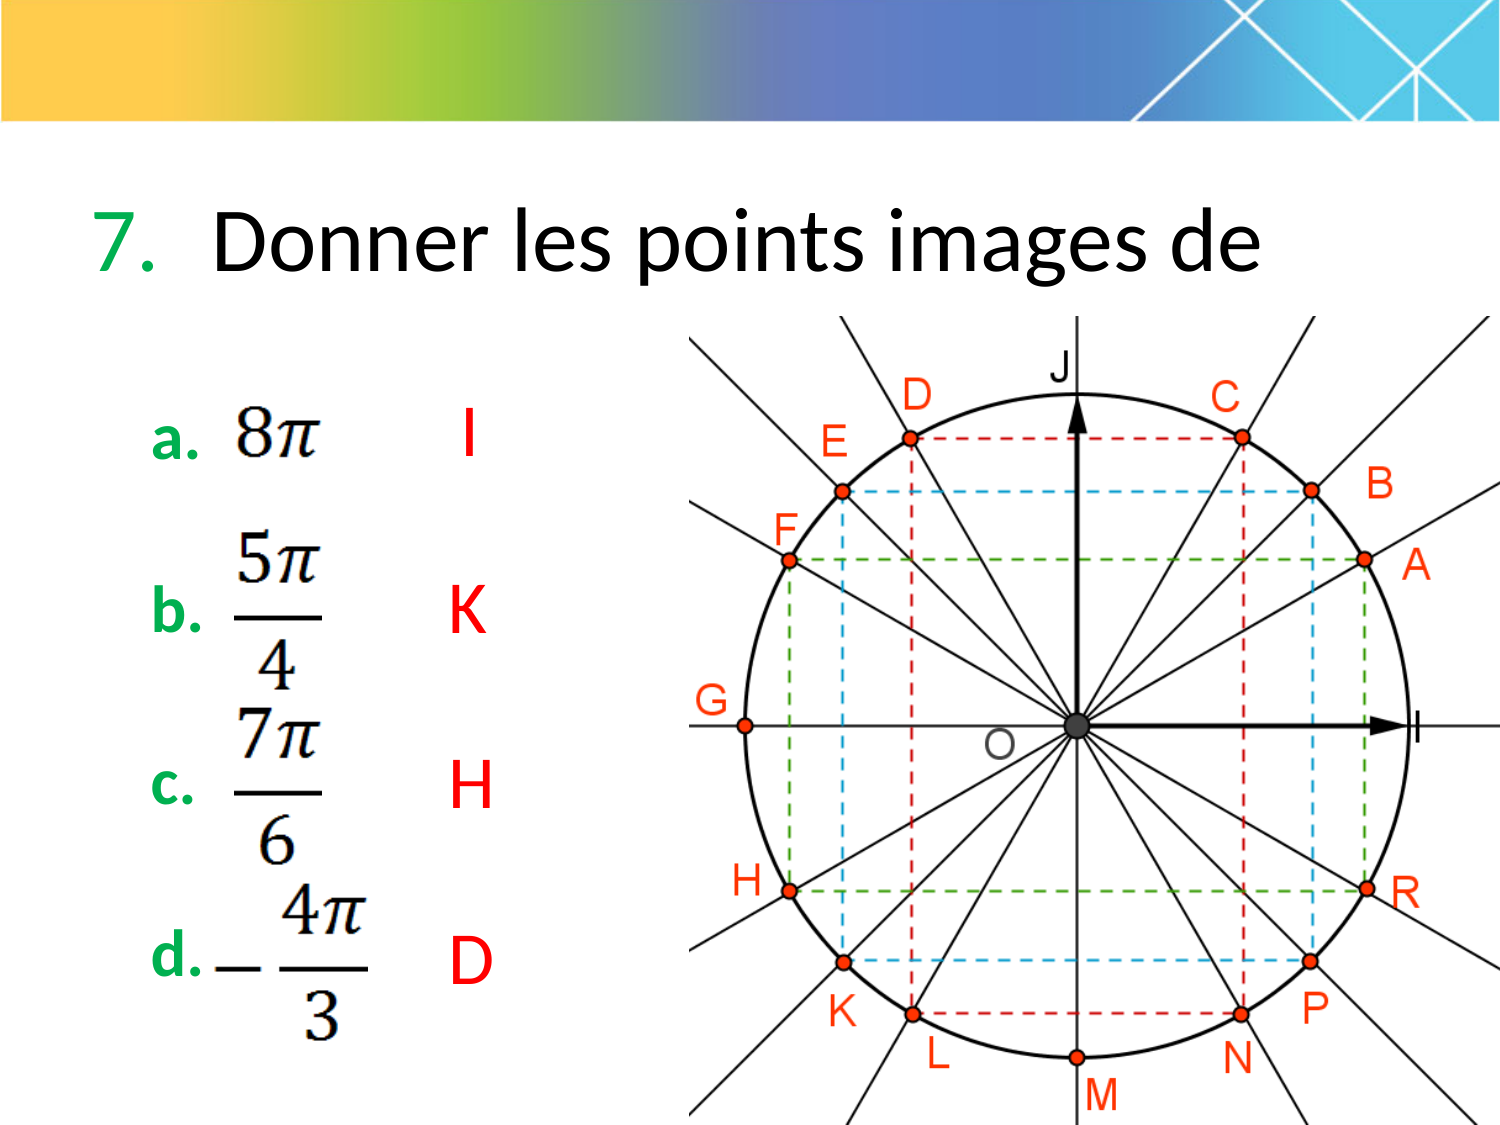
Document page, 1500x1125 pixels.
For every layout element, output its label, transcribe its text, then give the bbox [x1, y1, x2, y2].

text_box I [445, 374, 598, 480]
picture [0, 0, 1500, 123]
title Donner les points images de [75, 164, 1426, 305]
text_box a. b. c. d. [135, 385, 689, 998]
text_box D [433, 902, 586, 1008]
picture [234, 386, 322, 489]
picture [210, 520, 368, 1055]
picture [689, 316, 1500, 1125]
text_box K [433, 550, 586, 656]
text_box H [433, 726, 586, 832]
